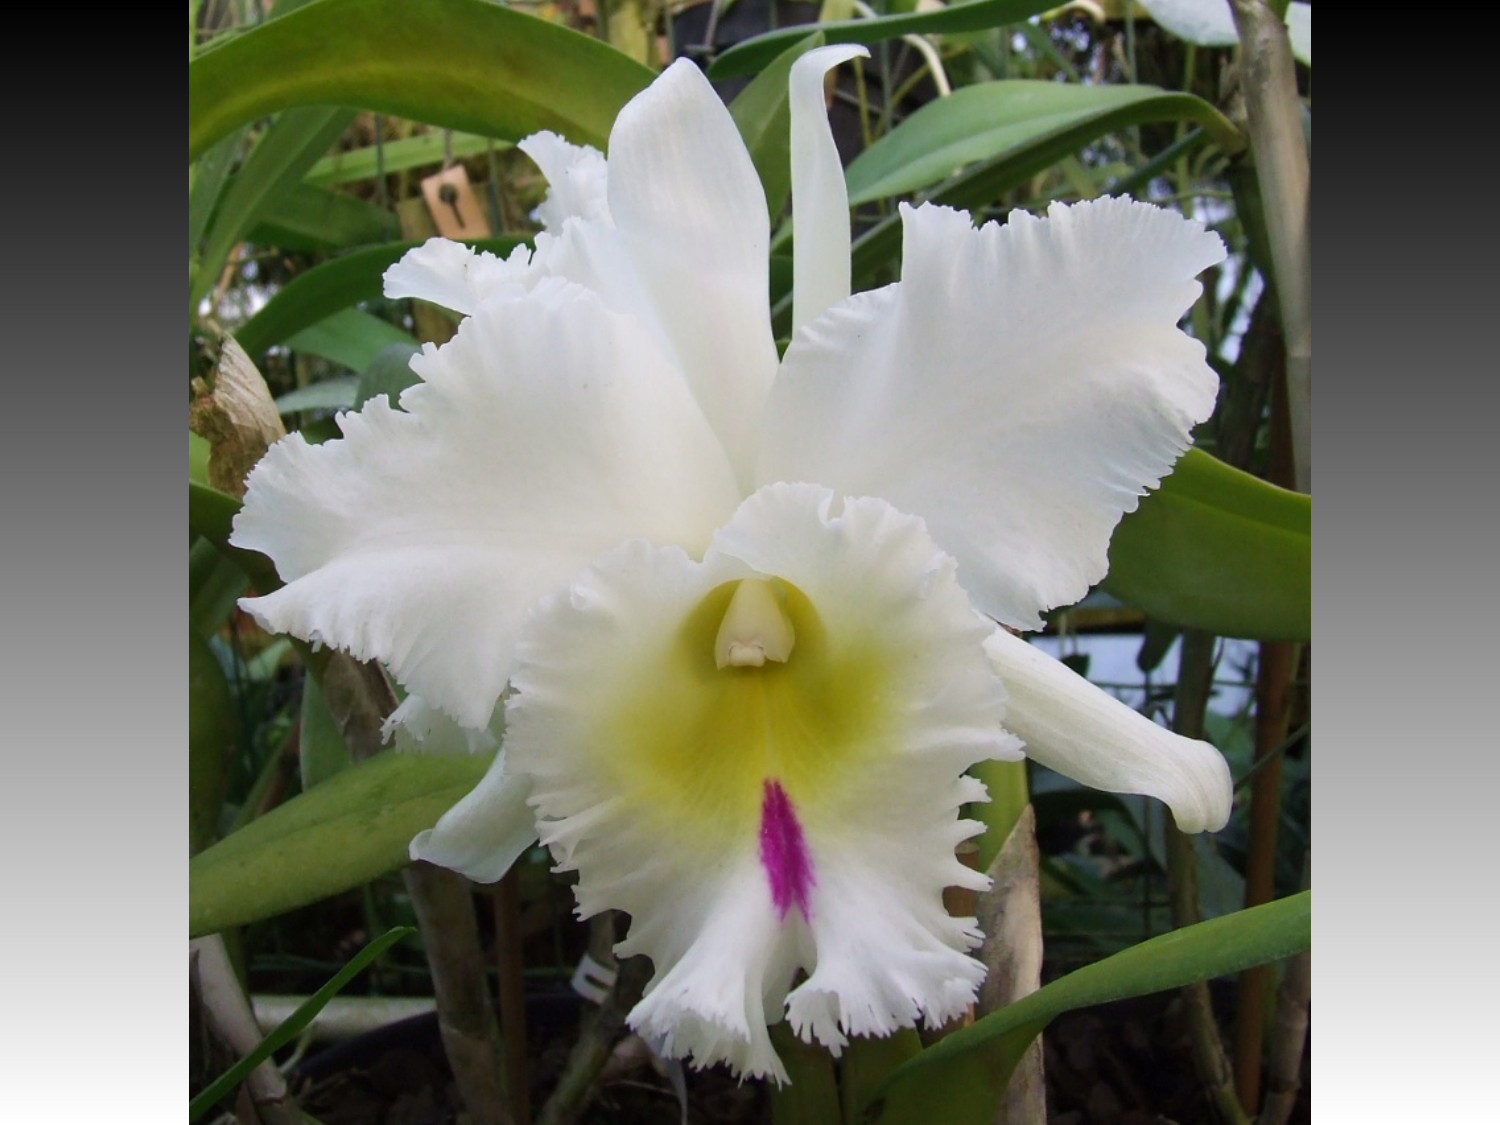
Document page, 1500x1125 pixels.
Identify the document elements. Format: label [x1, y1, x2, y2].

picture [189, 0, 1311, 1125]
